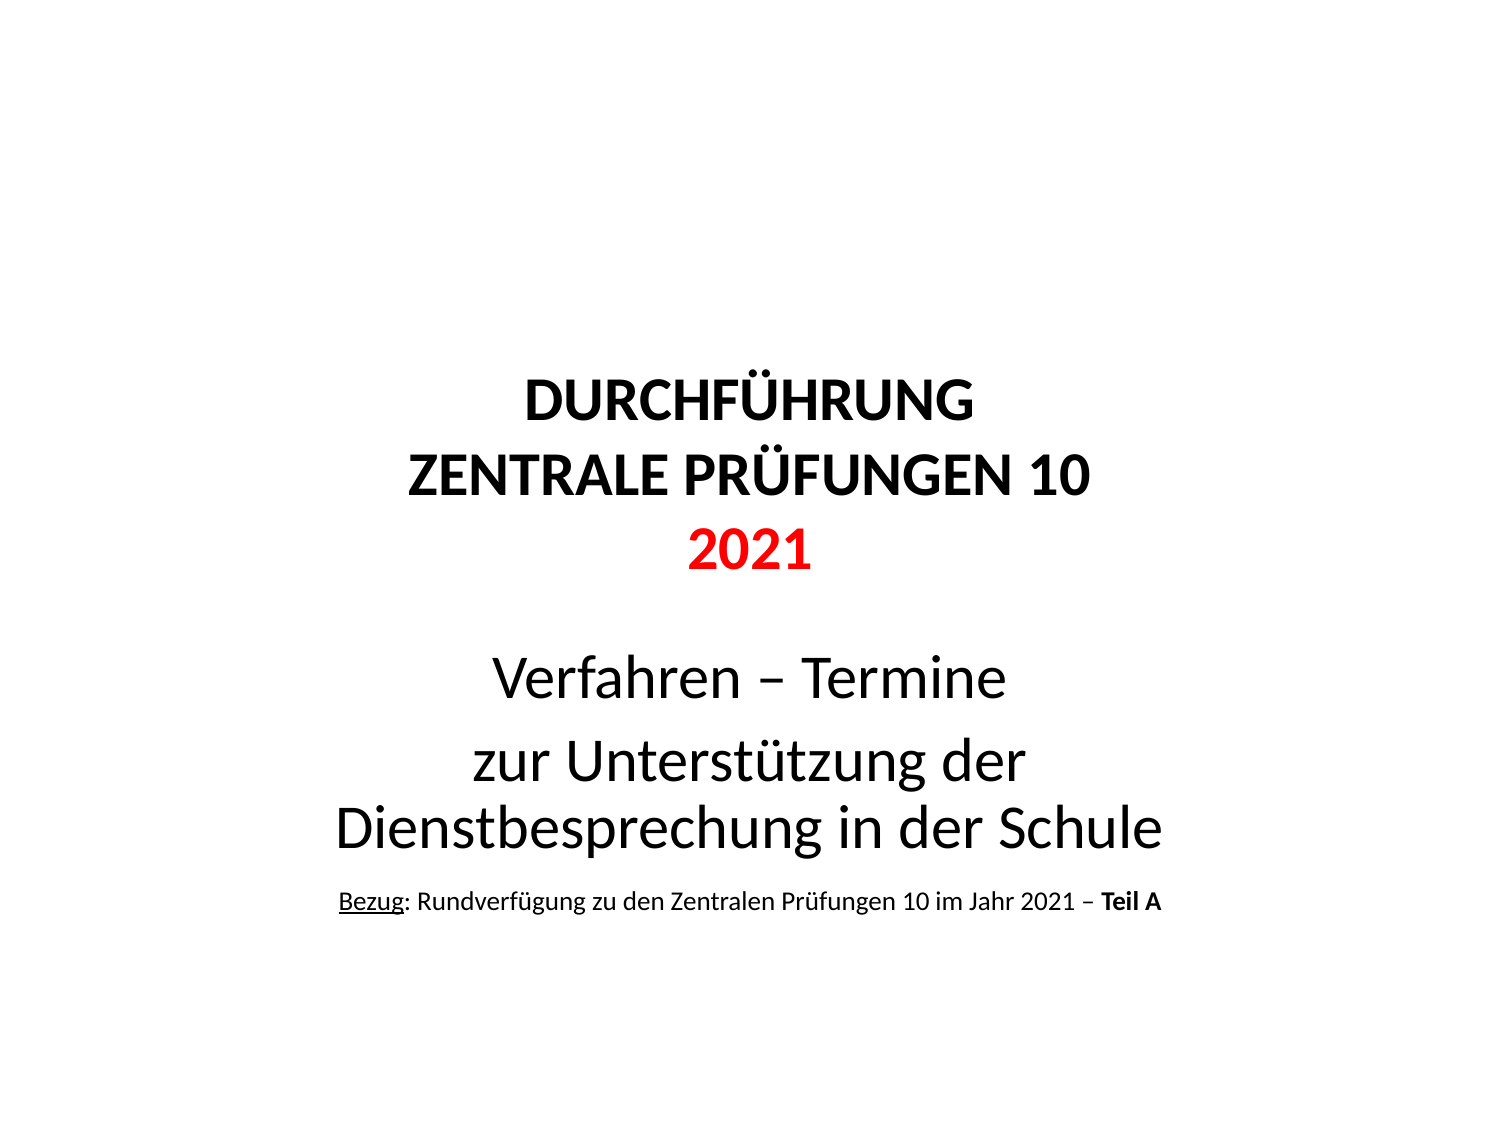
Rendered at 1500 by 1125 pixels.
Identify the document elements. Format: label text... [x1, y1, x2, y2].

title DURCHFÜHRUNG ZENTRALE PRÜFUNGEN 10 2021 [112, 349, 1388, 591]
subtitle Verfahren – Termine zur Unterstützung der Dienstbesprechung in der Schule Bezug: Rundverfügung zu den Zentralen Prüfungen 10 im Jahr 2021 – Teil A [225, 637, 1276, 925]
